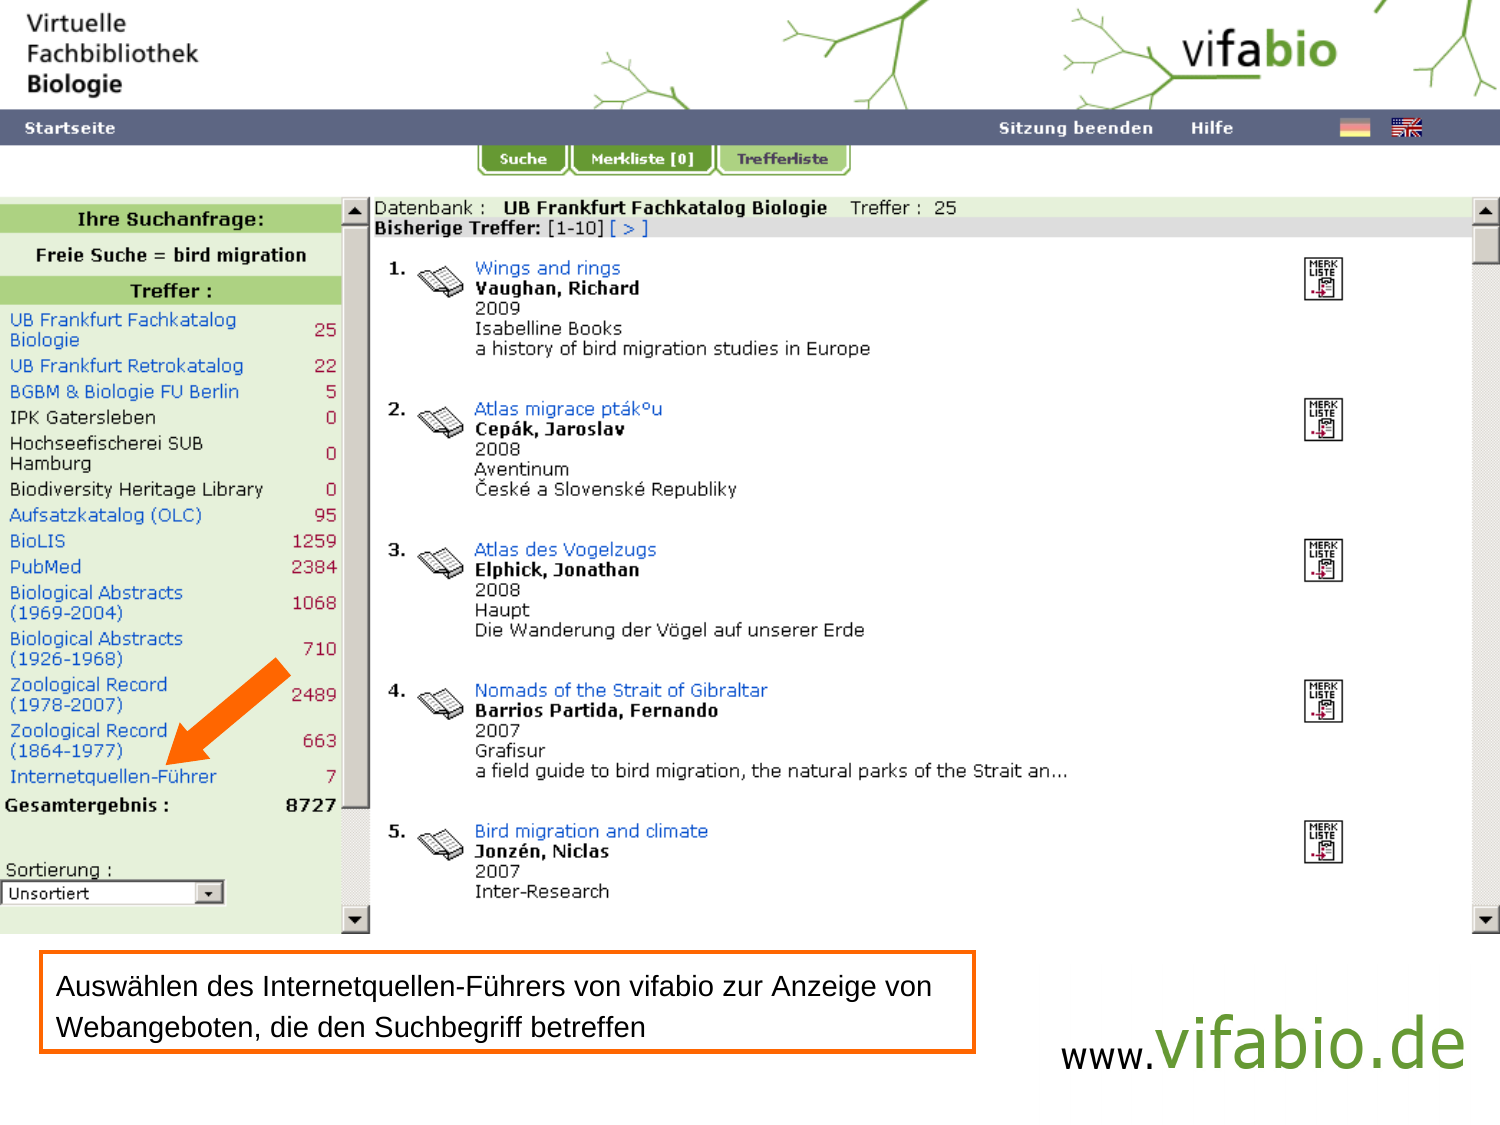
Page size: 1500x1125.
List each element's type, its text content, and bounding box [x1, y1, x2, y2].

text_box Auswählen des Internetquellen-Führers von vifabio zur Anzeige von Webangeboten, die den Suchbegriff betreffen [41, 952, 975, 1052]
picture [1009, 964, 1500, 1125]
text_box [165, 657, 292, 766]
picture [0, 0, 1500, 934]
